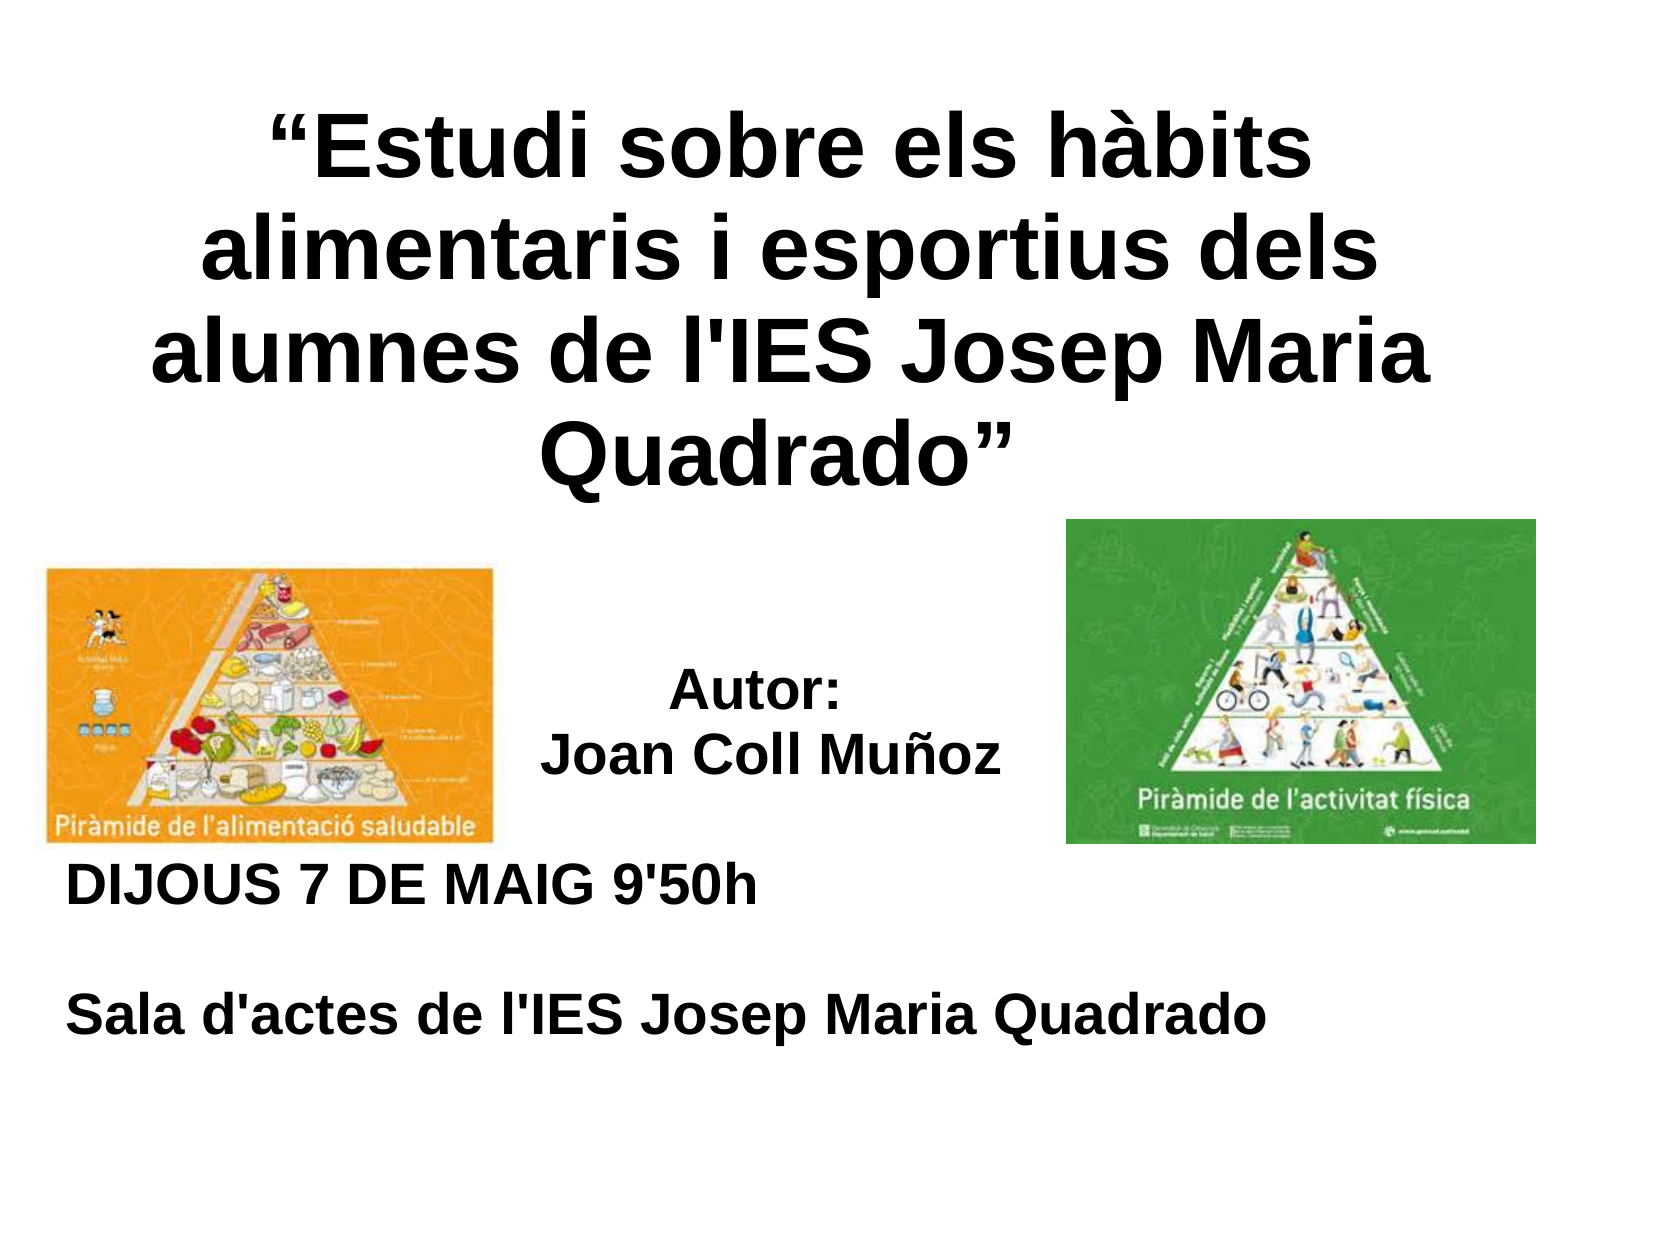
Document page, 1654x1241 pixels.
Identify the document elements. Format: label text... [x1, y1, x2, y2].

title “Estudi sobre els hàbits alimentaris i esportius dels alumnes de l'IES Josep Maria Quadrado” [47, 94, 1536, 505]
picture [1066, 519, 1536, 844]
text_box Autor: Joan Coll Muñoz DIJOUS 7 DE MAIG 9'50h Sala d'actes de l'IES Josep Maria Quadrado [50, 649, 1477, 1140]
picture [35, 561, 505, 851]
